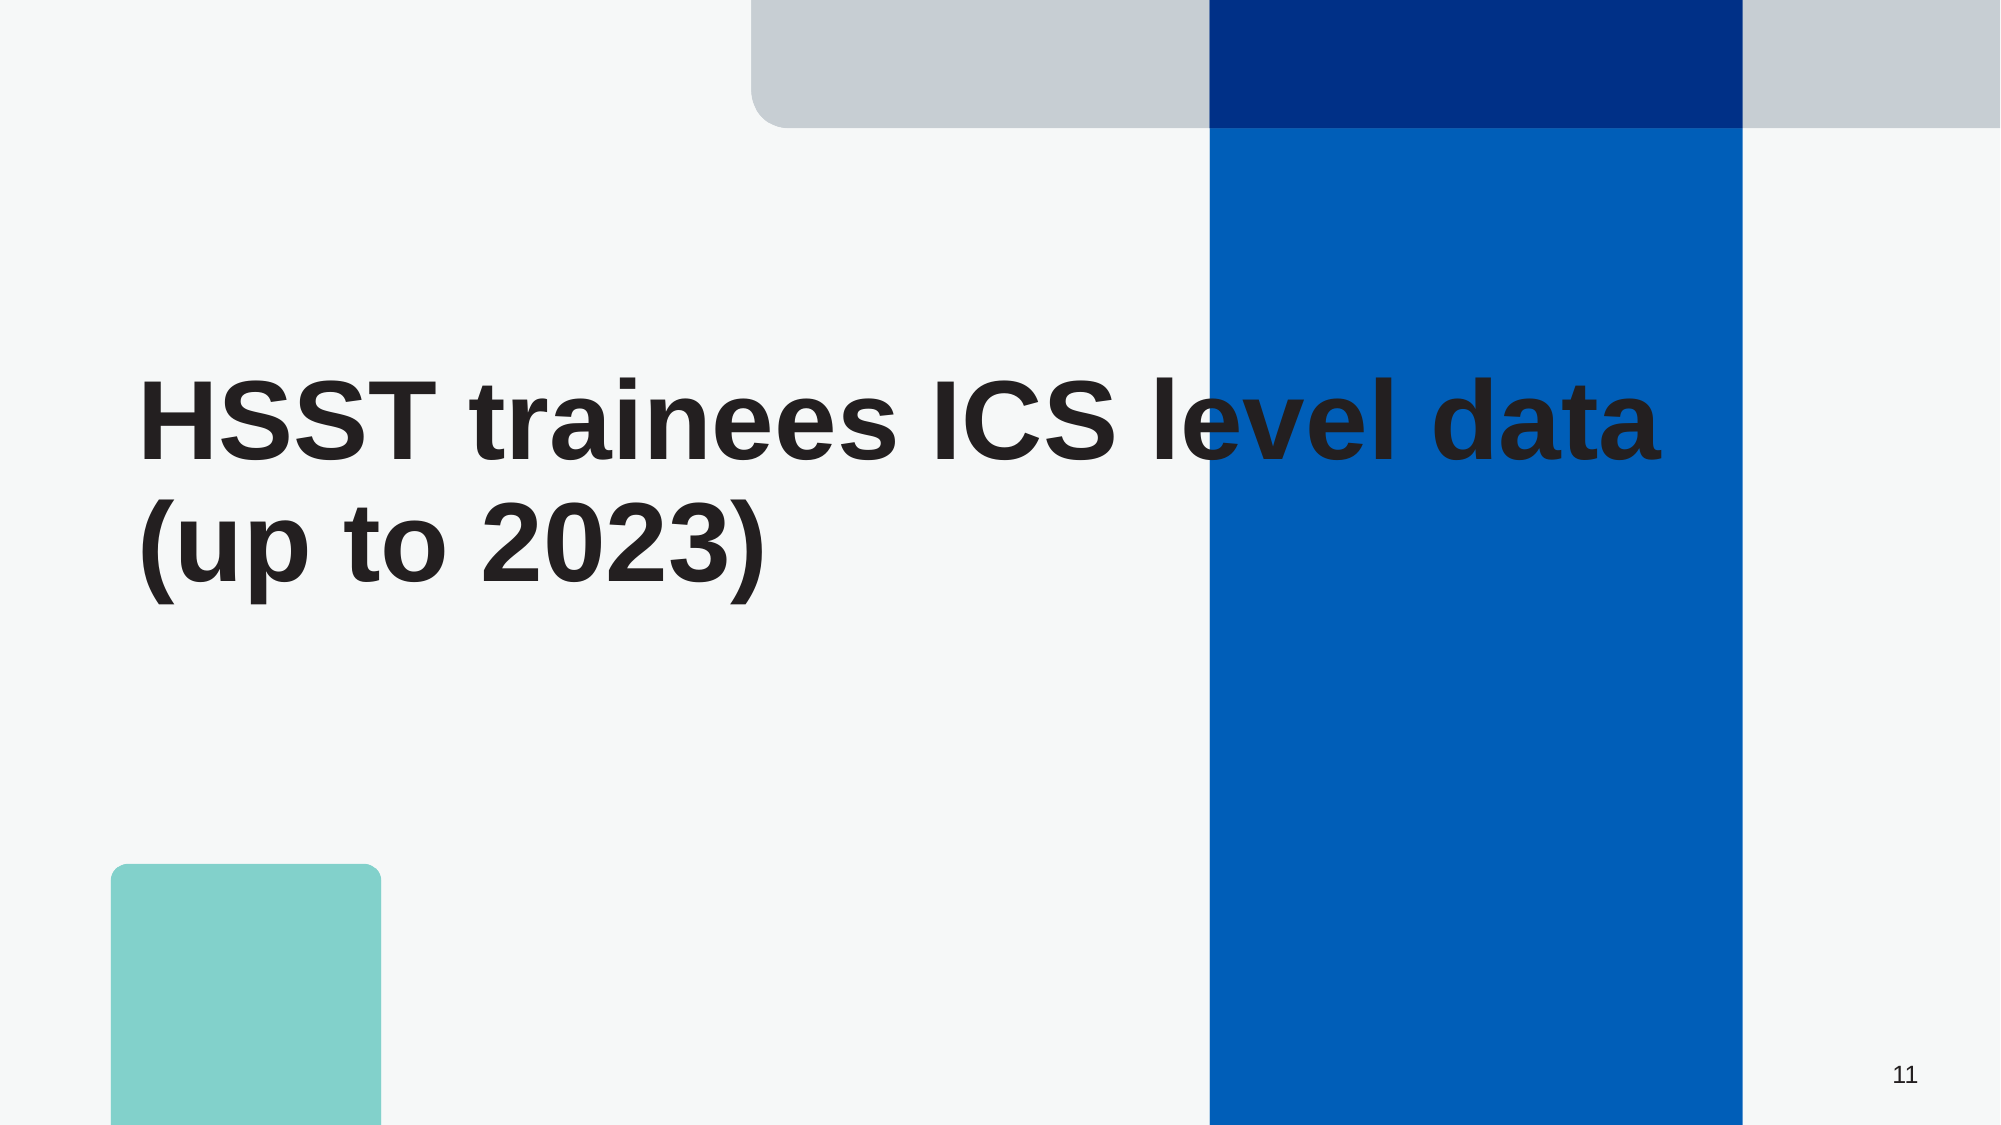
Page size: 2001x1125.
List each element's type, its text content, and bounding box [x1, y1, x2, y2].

title HSST trainees ICS level data (up to 2023) [122, 355, 1073, 573]
